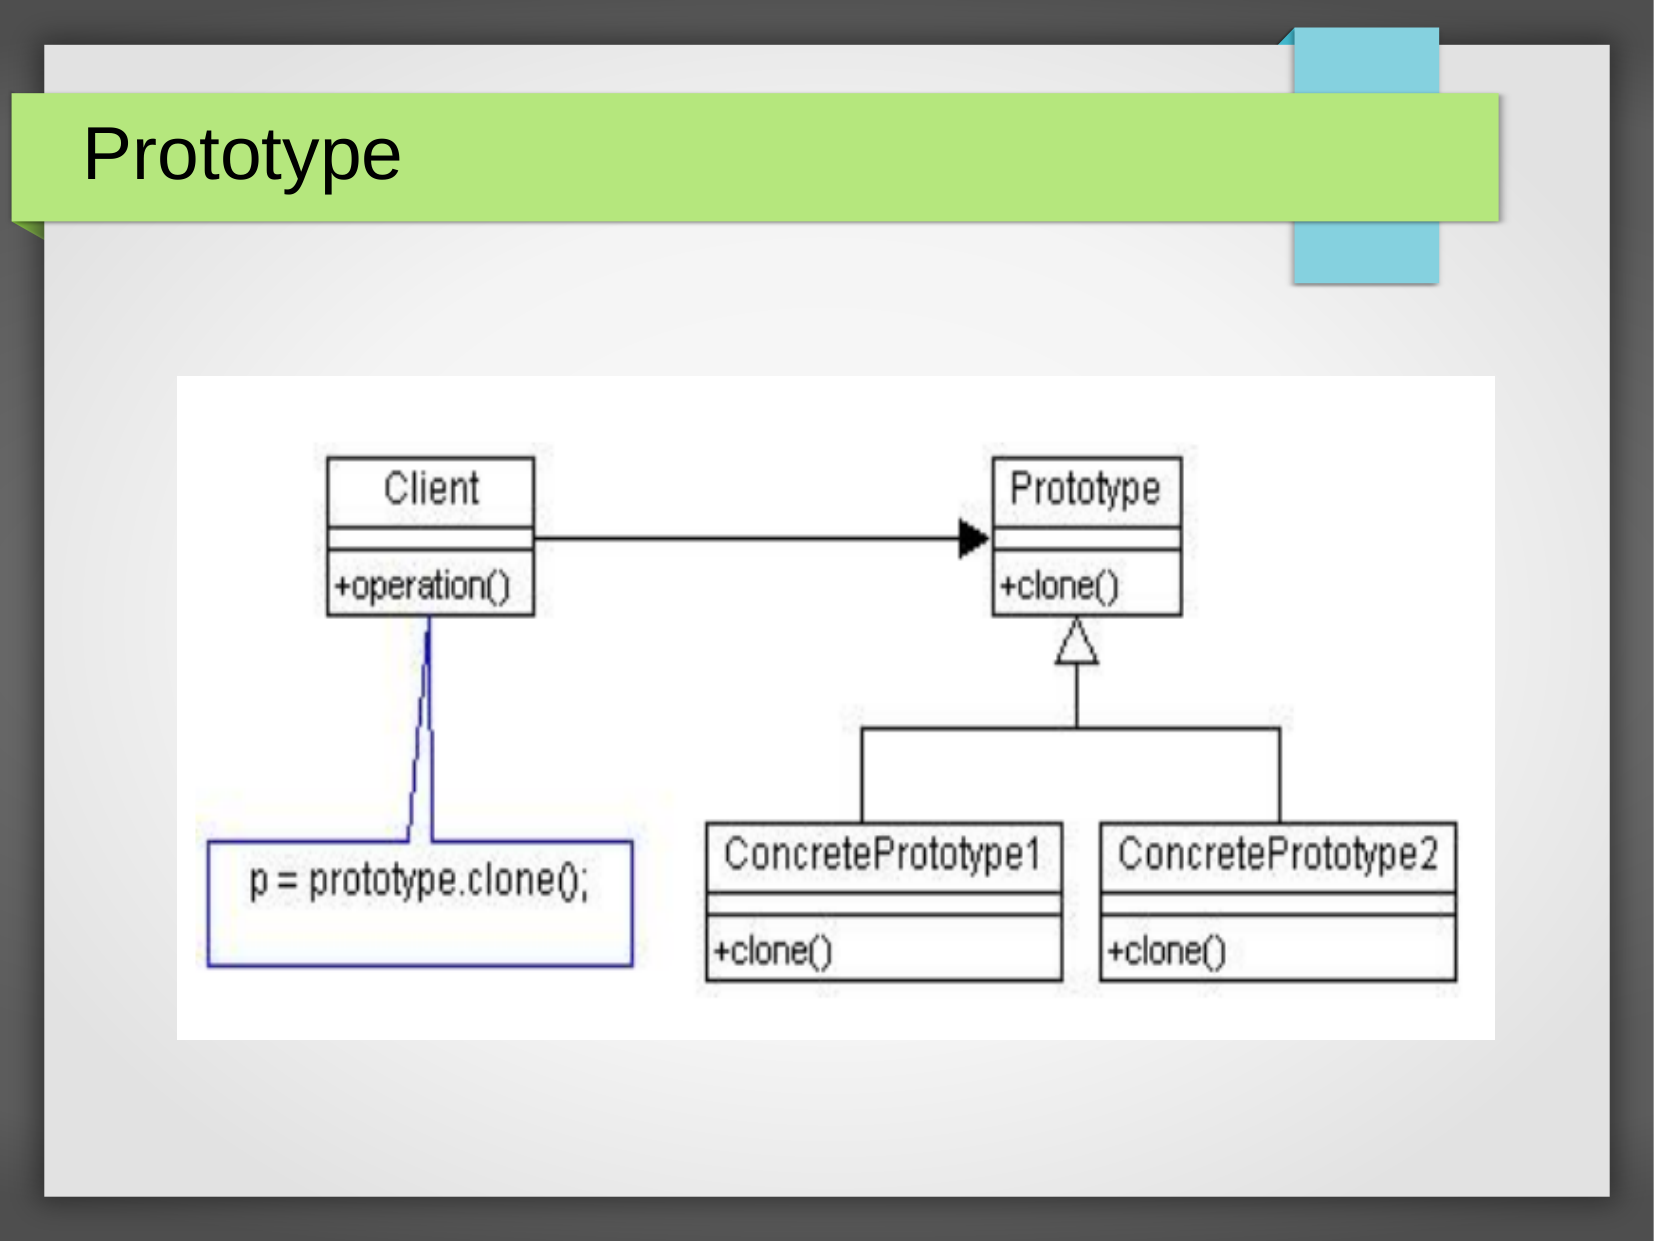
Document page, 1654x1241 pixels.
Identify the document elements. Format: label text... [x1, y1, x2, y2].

title Prototype [82, 94, 1264, 213]
picture [0, 0, 1654, 1241]
